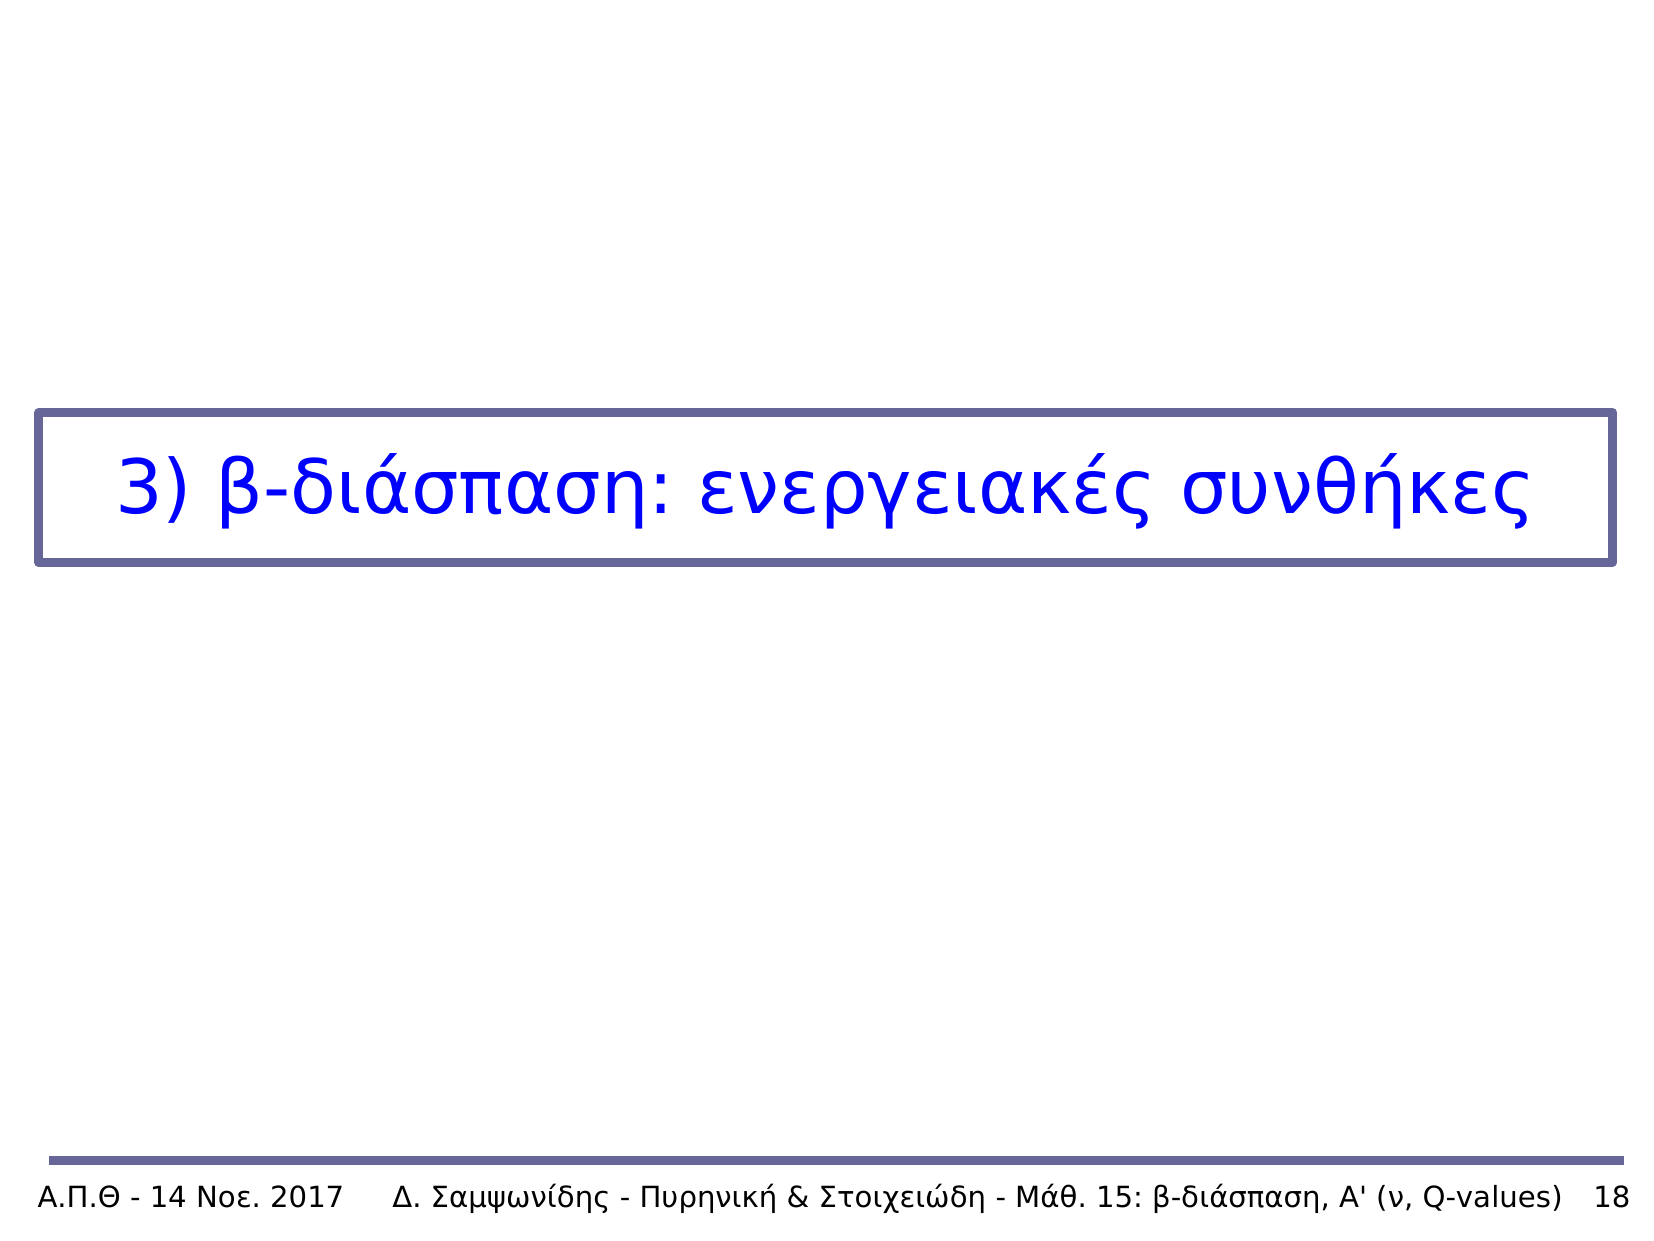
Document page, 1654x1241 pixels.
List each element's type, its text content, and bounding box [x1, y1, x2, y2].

title 3) β-διάσπαση: ενεργειακές συνθήκες [38, 412, 1613, 563]
